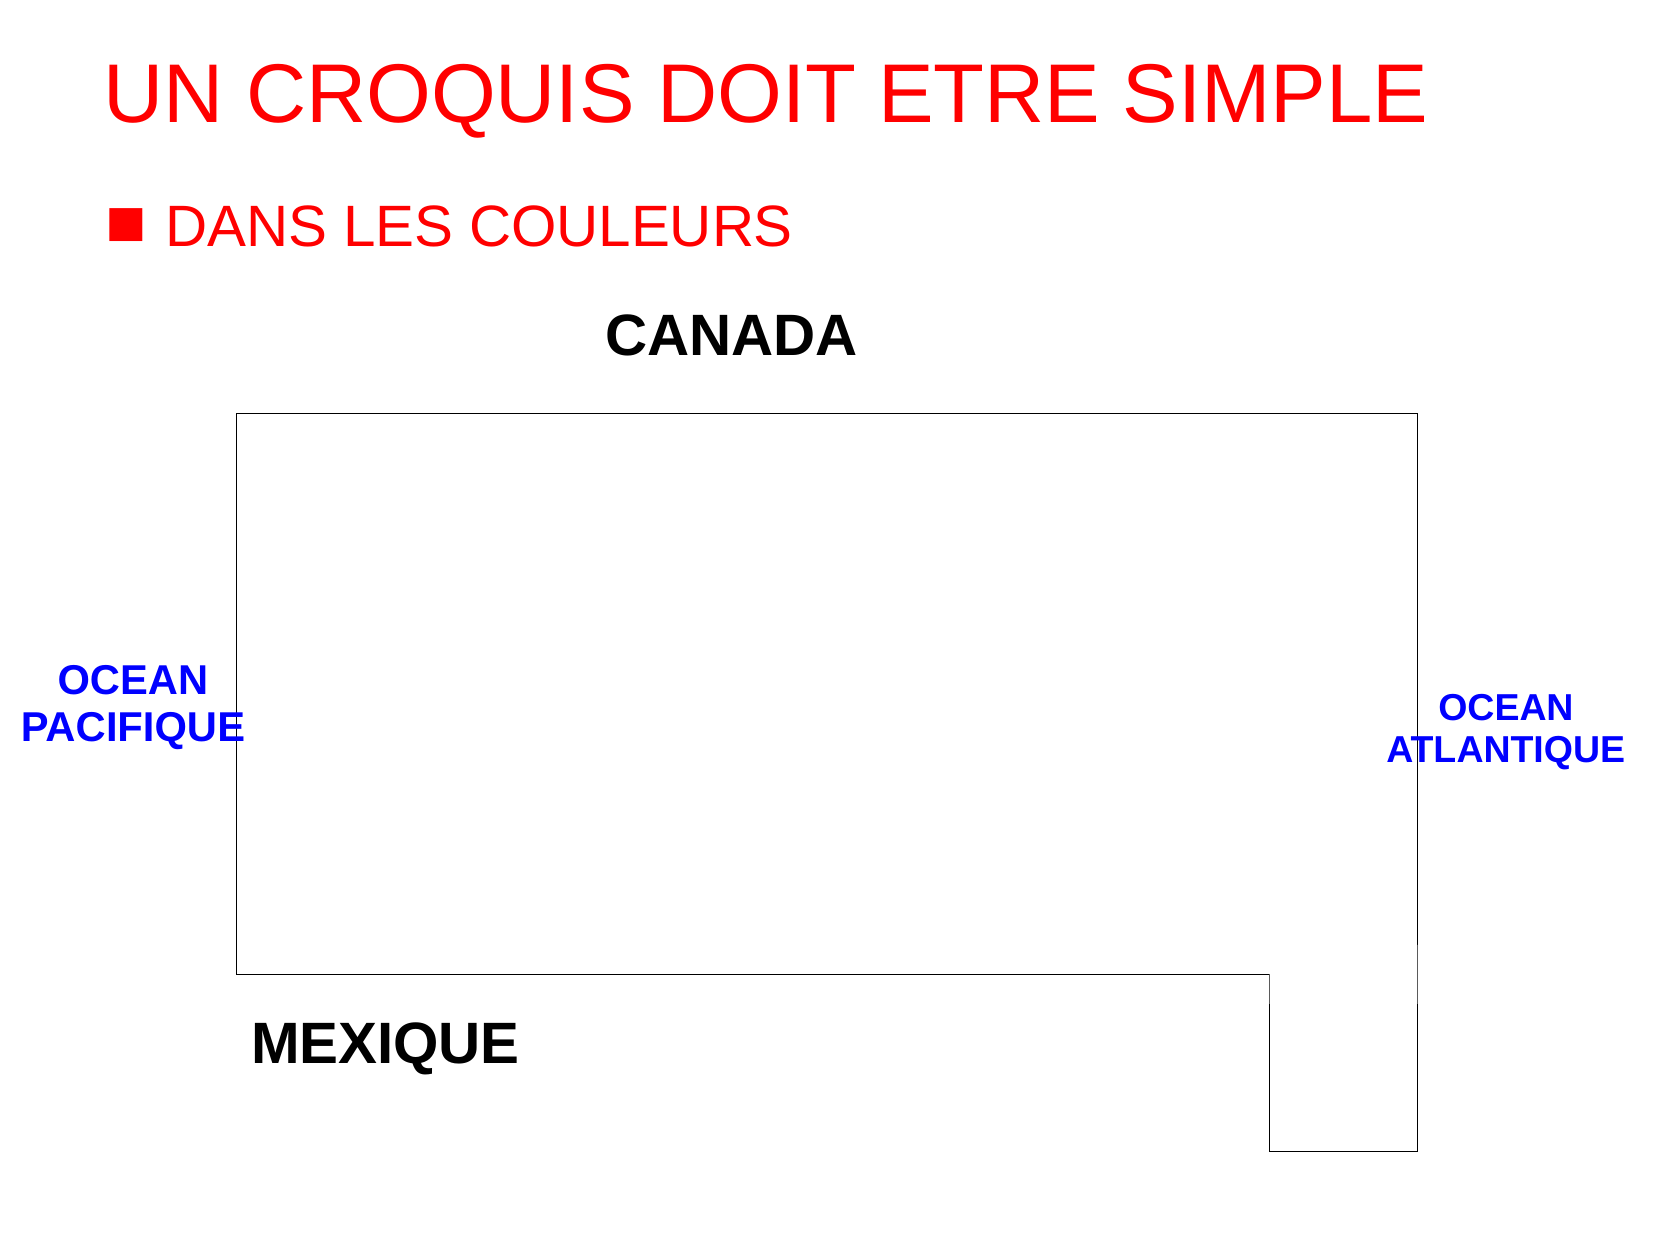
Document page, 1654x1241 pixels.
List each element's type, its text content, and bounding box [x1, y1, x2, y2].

text_box MEXIQUE [236, 1003, 591, 1086]
text_box  DANS LES COULEURS [88, 186, 945, 266]
text_box OCEAN ATLANTIQUE [1358, 679, 1654, 781]
text_box UN CROQUIS DOIT ETRE SIMPLE [88, 39, 1565, 148]
text_box CANADA [590, 295, 945, 377]
text_box [236, 413, 1418, 1152]
text_box OCEAN PACIFIQUE [0, 649, 266, 760]
